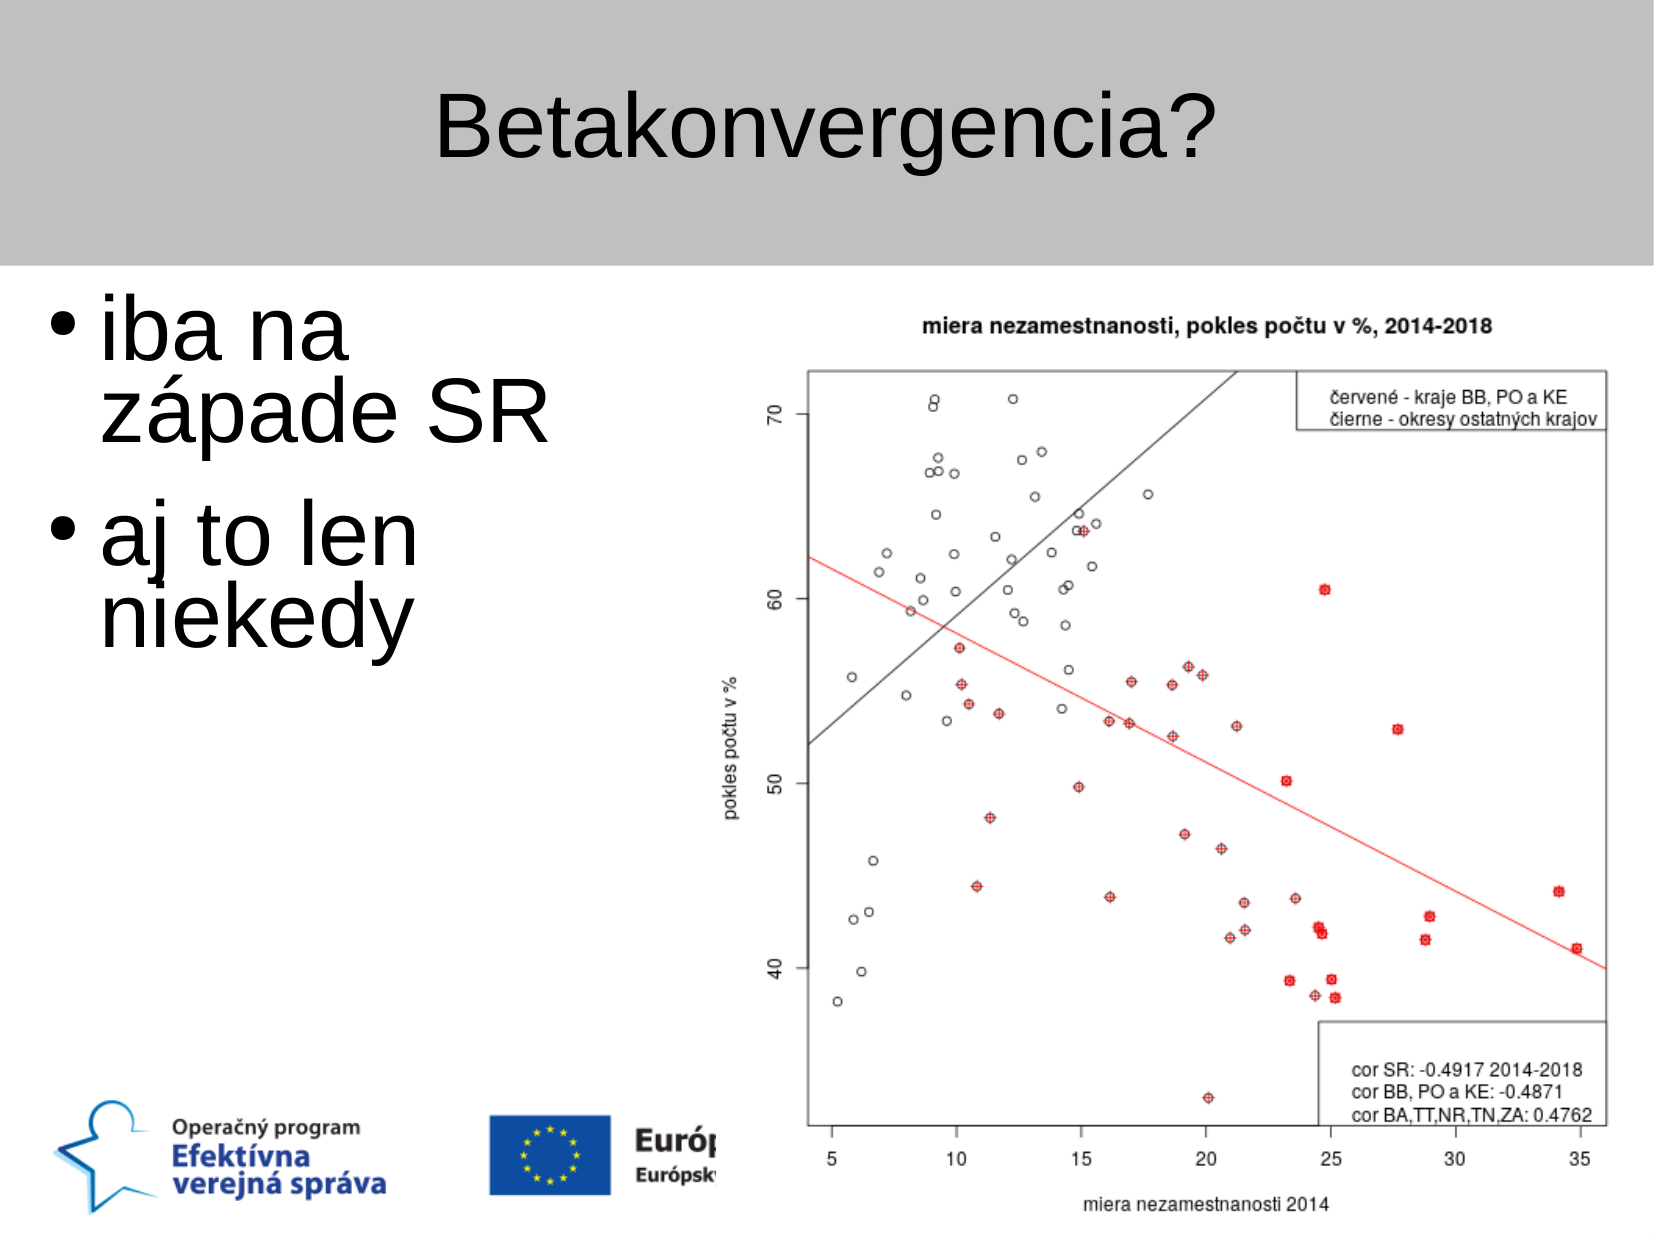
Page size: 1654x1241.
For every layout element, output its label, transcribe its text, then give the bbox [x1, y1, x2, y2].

title Betakonvergencia? [88, 29, 1565, 237]
picture [29, 279, 1654, 1241]
list iba na západe SR aj to len niekedy [29, 295, 650, 1077]
